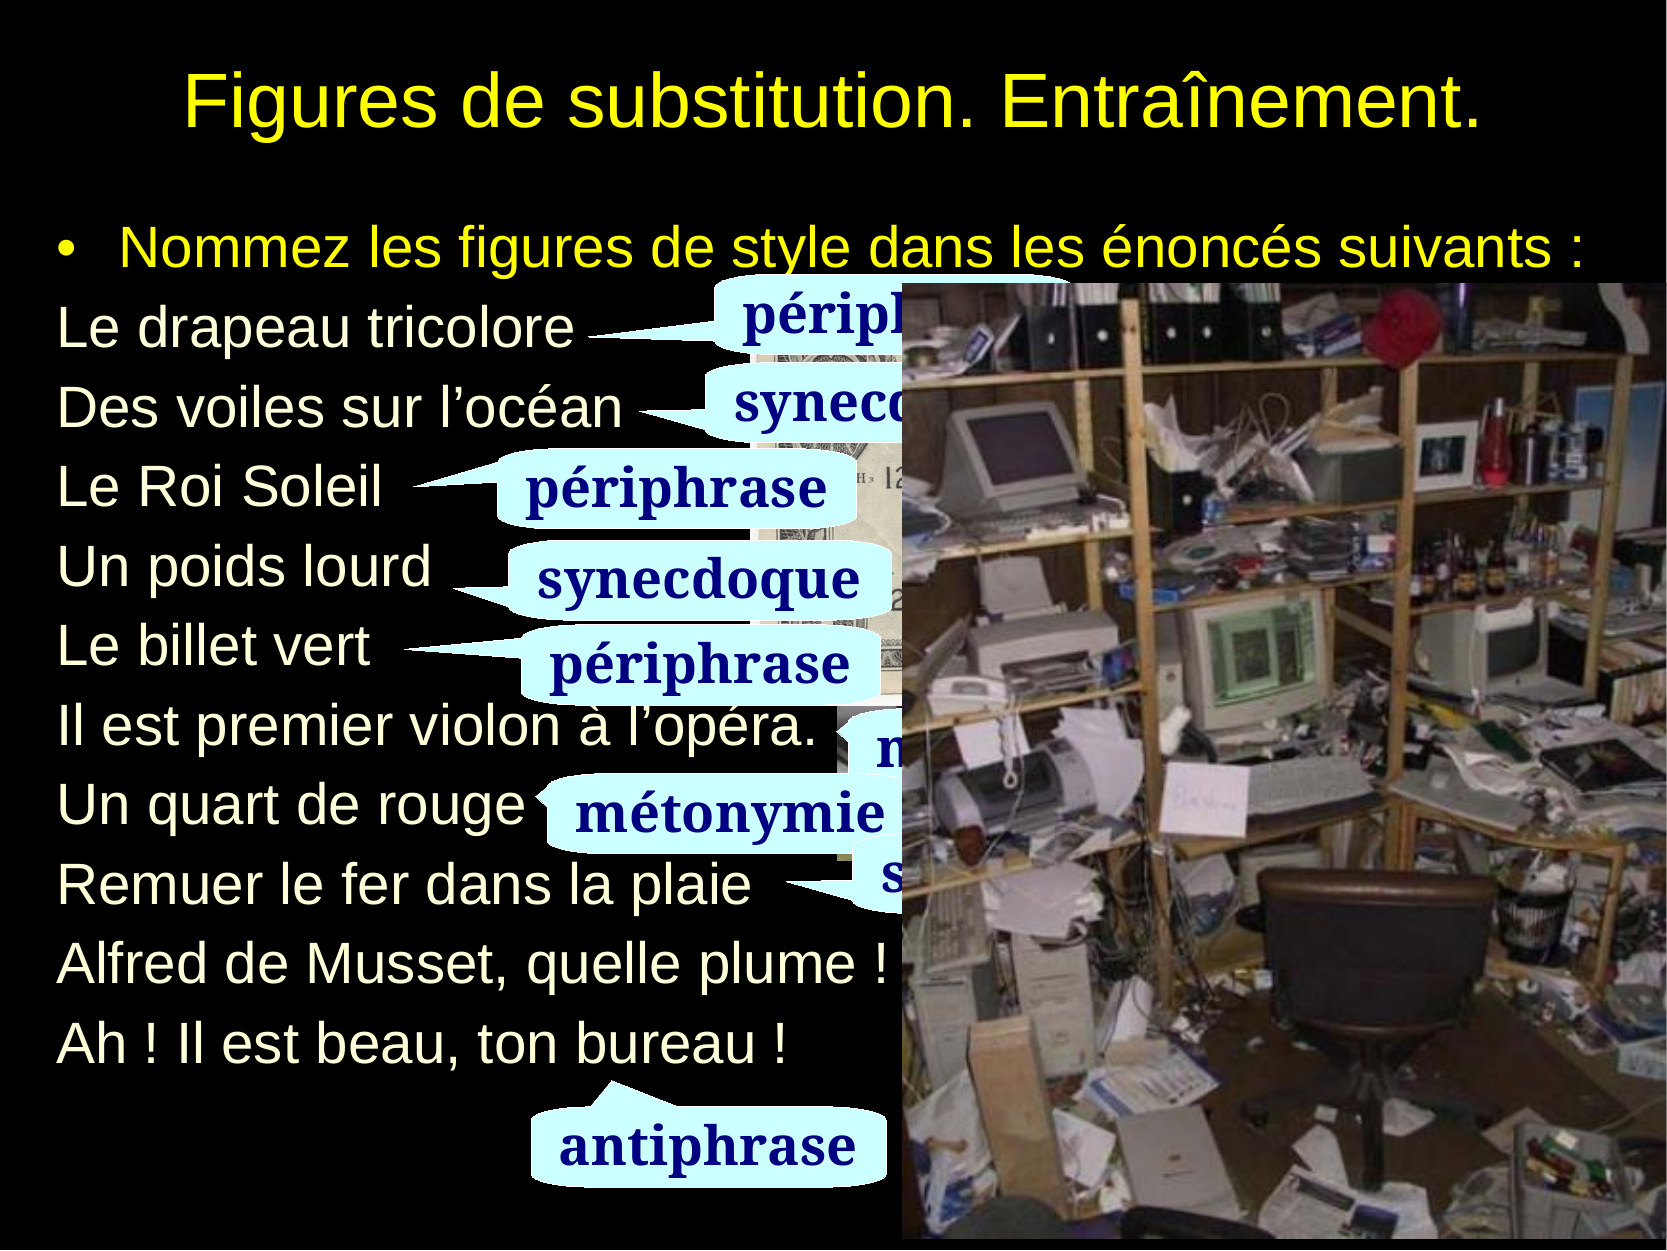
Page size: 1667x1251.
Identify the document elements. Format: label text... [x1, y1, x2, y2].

text_box synecdoque [639, 362, 902, 443]
text_box antiphrase [531, 1080, 887, 1188]
picture [837, 854, 852, 861]
text_box métonymie [535, 773, 902, 854]
text_box synecdoque [786, 833, 902, 914]
picture [750, 283, 1667, 1239]
text_box périphrase [588, 274, 1071, 355]
text_box synecdoque [453, 540, 892, 621]
picture [837, 733, 848, 773]
list Nommez les figures de style dans les énoncés suivants : Le drapeau tricolore Des voiles sur l’océan Le Roi Soleil Un poids lourd Le billet vert Il est premier violon à l’opéra. Un quart de rouge Remuer le fer dans la plaie Alfred de Musset, quelle plume ! Ah ! Il est beau, ton bureau ! [39, 206, 1615, 1251]
title Figures de substitution. Entraînement. [0, 37, 1667, 164]
text_box métonymie [836, 708, 902, 778]
text_box périphrase [404, 624, 881, 706]
text_box périphrase [413, 448, 857, 529]
